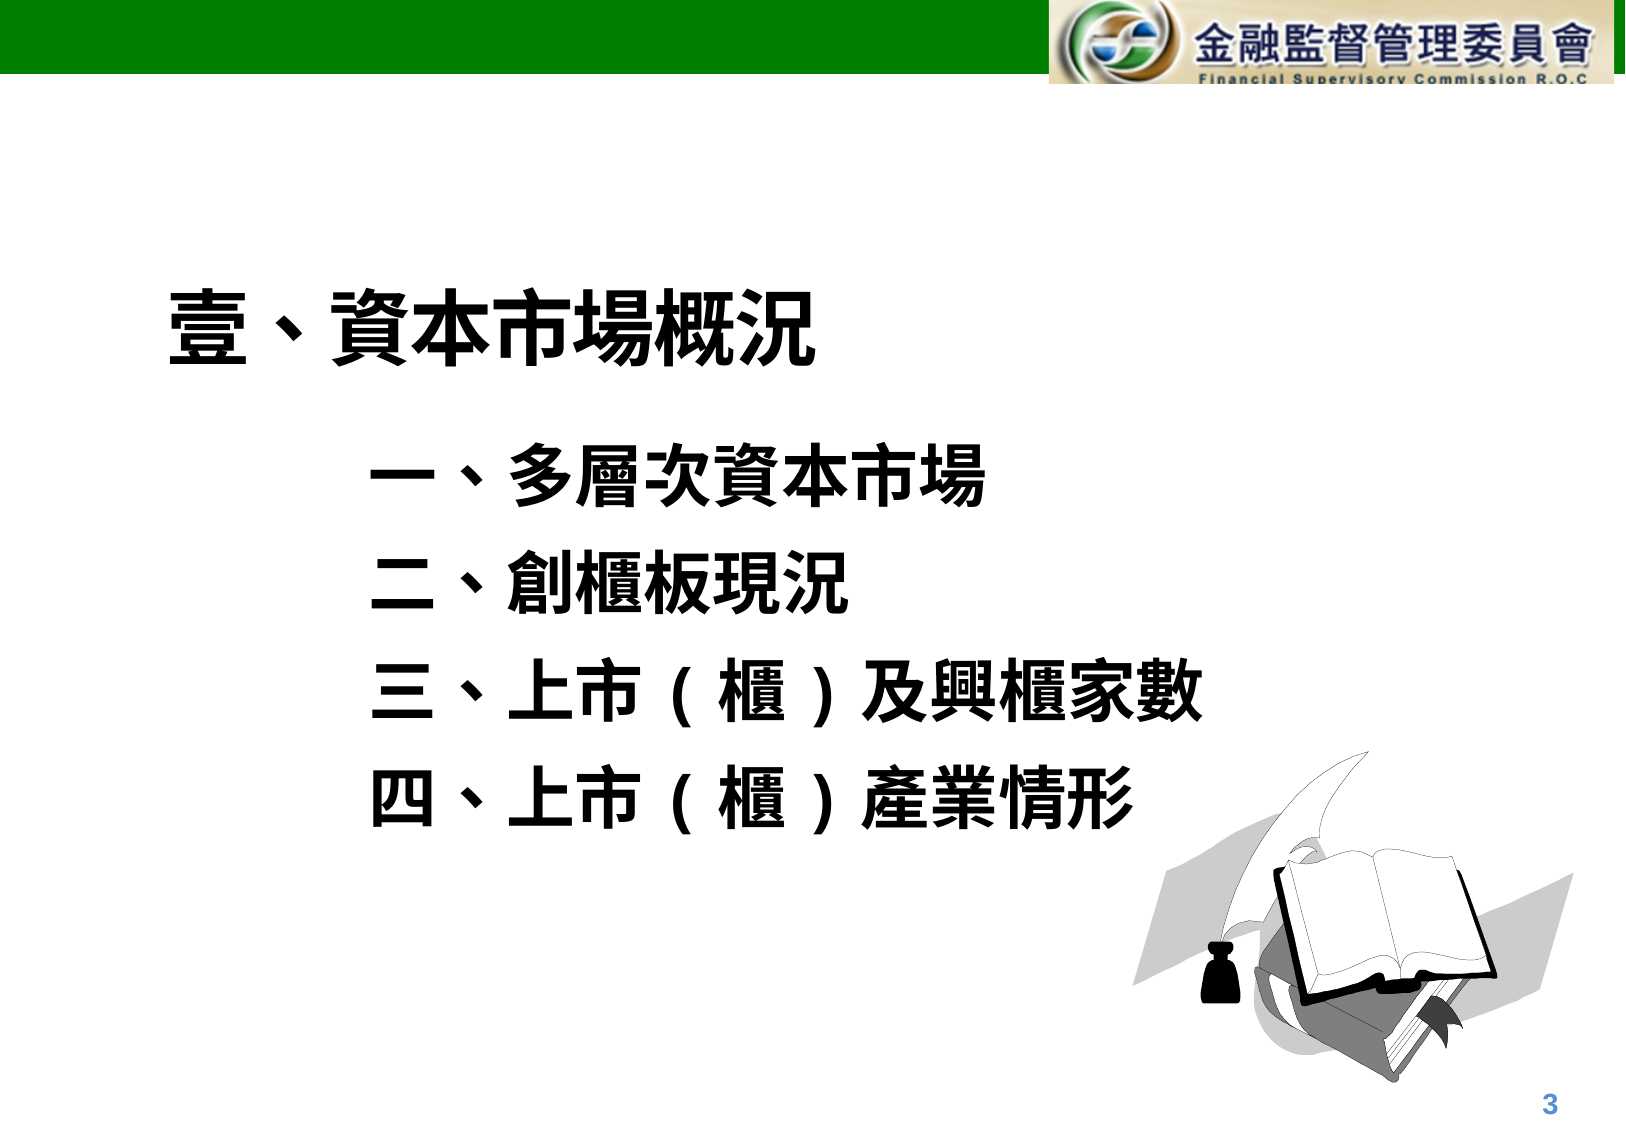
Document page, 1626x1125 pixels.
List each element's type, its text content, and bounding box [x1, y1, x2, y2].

title 壹、資本市場概況 [151, 243, 1483, 409]
list 一、多層次資本市場 二、創櫃板現況 三、上市(櫃)及興櫃家數 四、上市(櫃)產業情形 [221, 408, 1592, 858]
chart [1132, 751, 1574, 1083]
